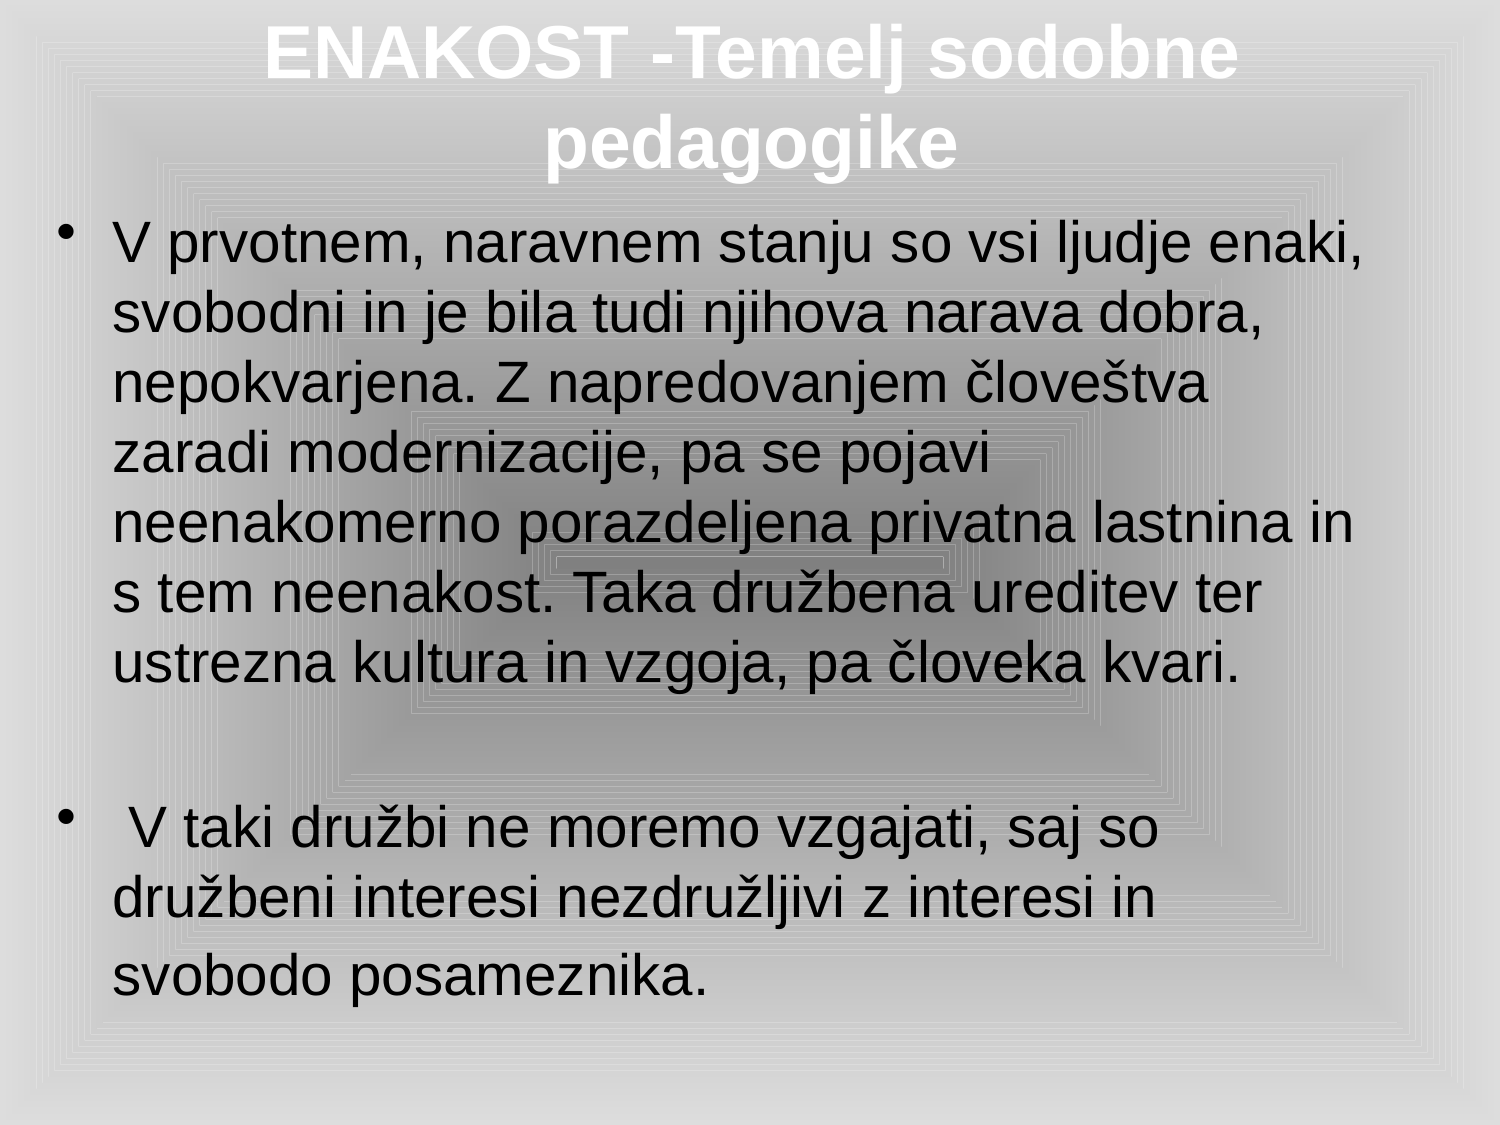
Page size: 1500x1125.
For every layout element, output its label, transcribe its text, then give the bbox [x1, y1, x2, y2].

title ENAKOST -Temelj sodobne pedagogike [76, 0, 1427, 188]
list V prvotnem, naravnem stanju so vsi ljudje enaki, svobodni in je bila tudi njihova narava dobra, nepokvarjena. Z napredovanjem človeštva zaradi modernizacije, pa se pojavi neenakomerno porazdeljena privatna lastnina in s tem neenakost. Taka družbena ureditev ter ustrezna kultura in vzgoja, pa človeka kvari. V taki družbi ne moremo vzgajati, saj so družbeni interesi nezdružljivi z interesi in svobodo posameznika. [41, 196, 1392, 1125]
